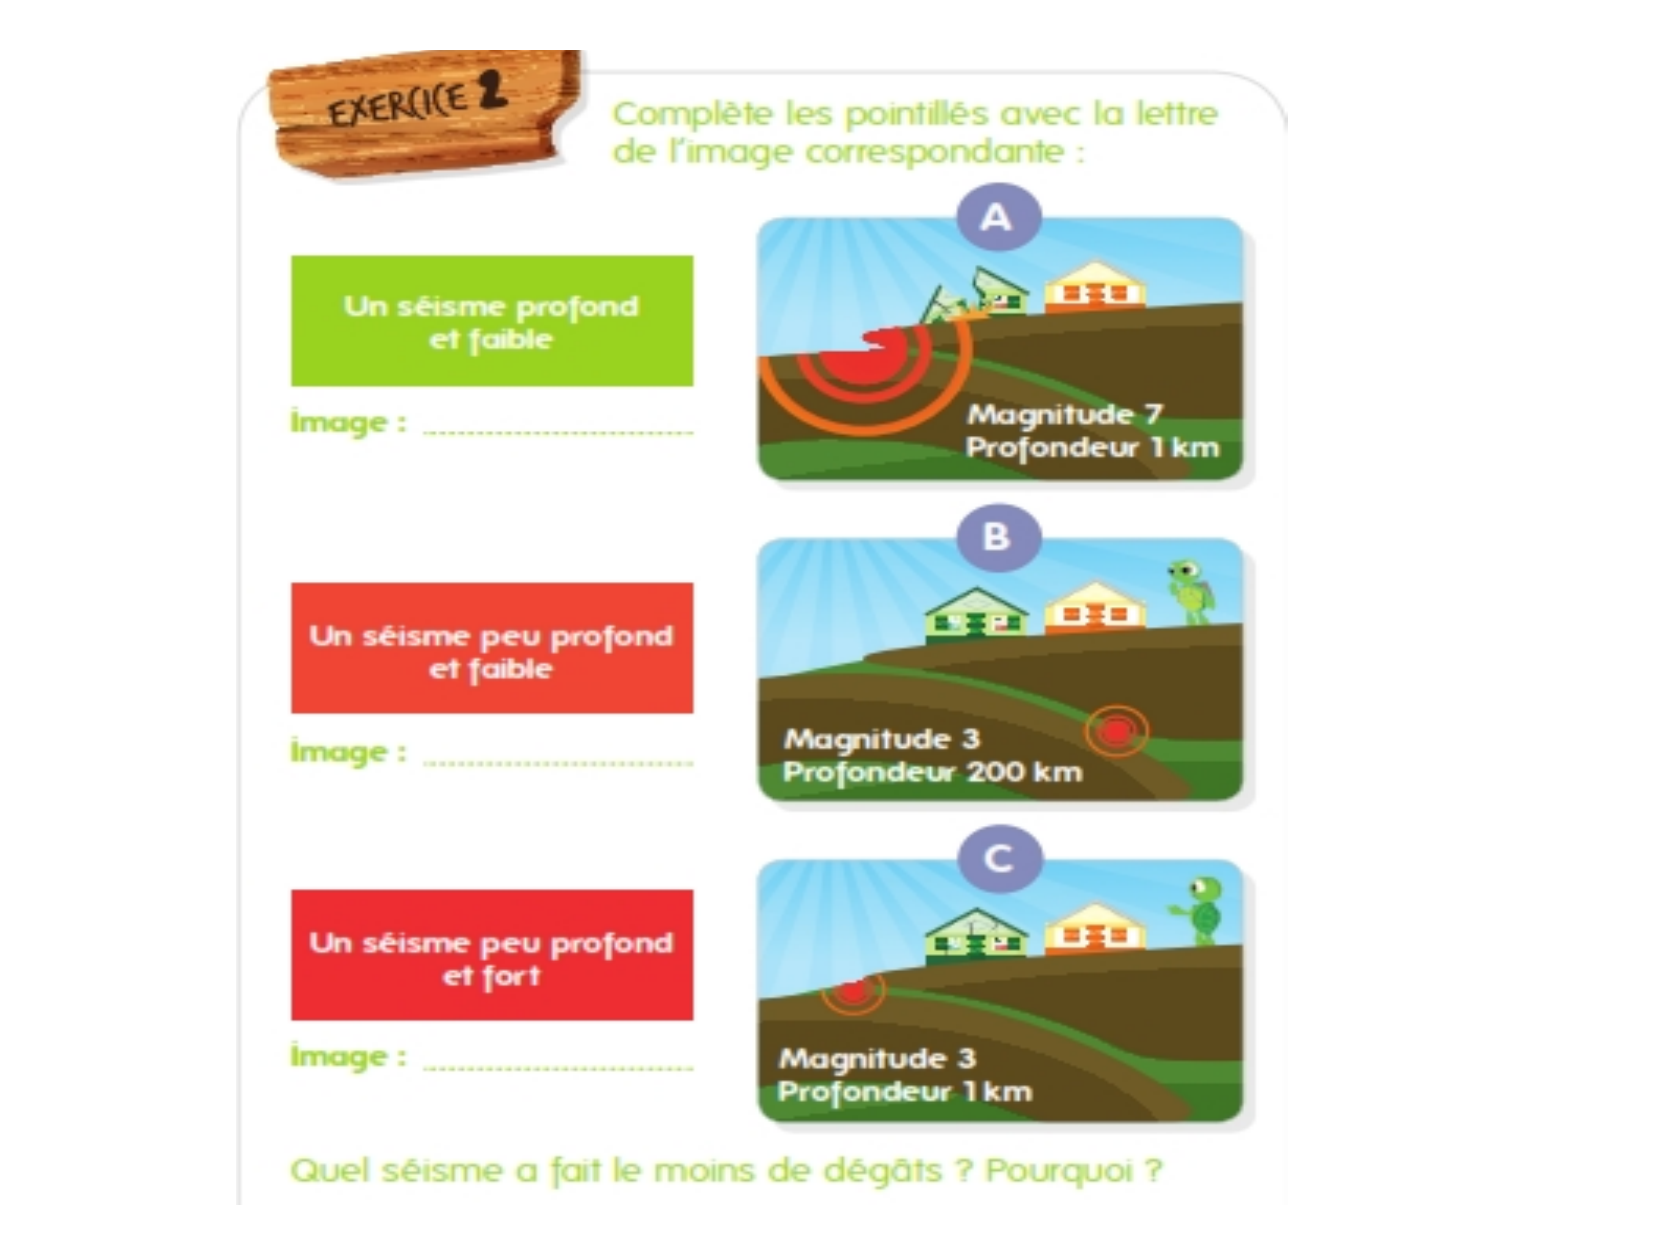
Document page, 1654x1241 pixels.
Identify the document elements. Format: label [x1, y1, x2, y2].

picture [236, 50, 1288, 1205]
